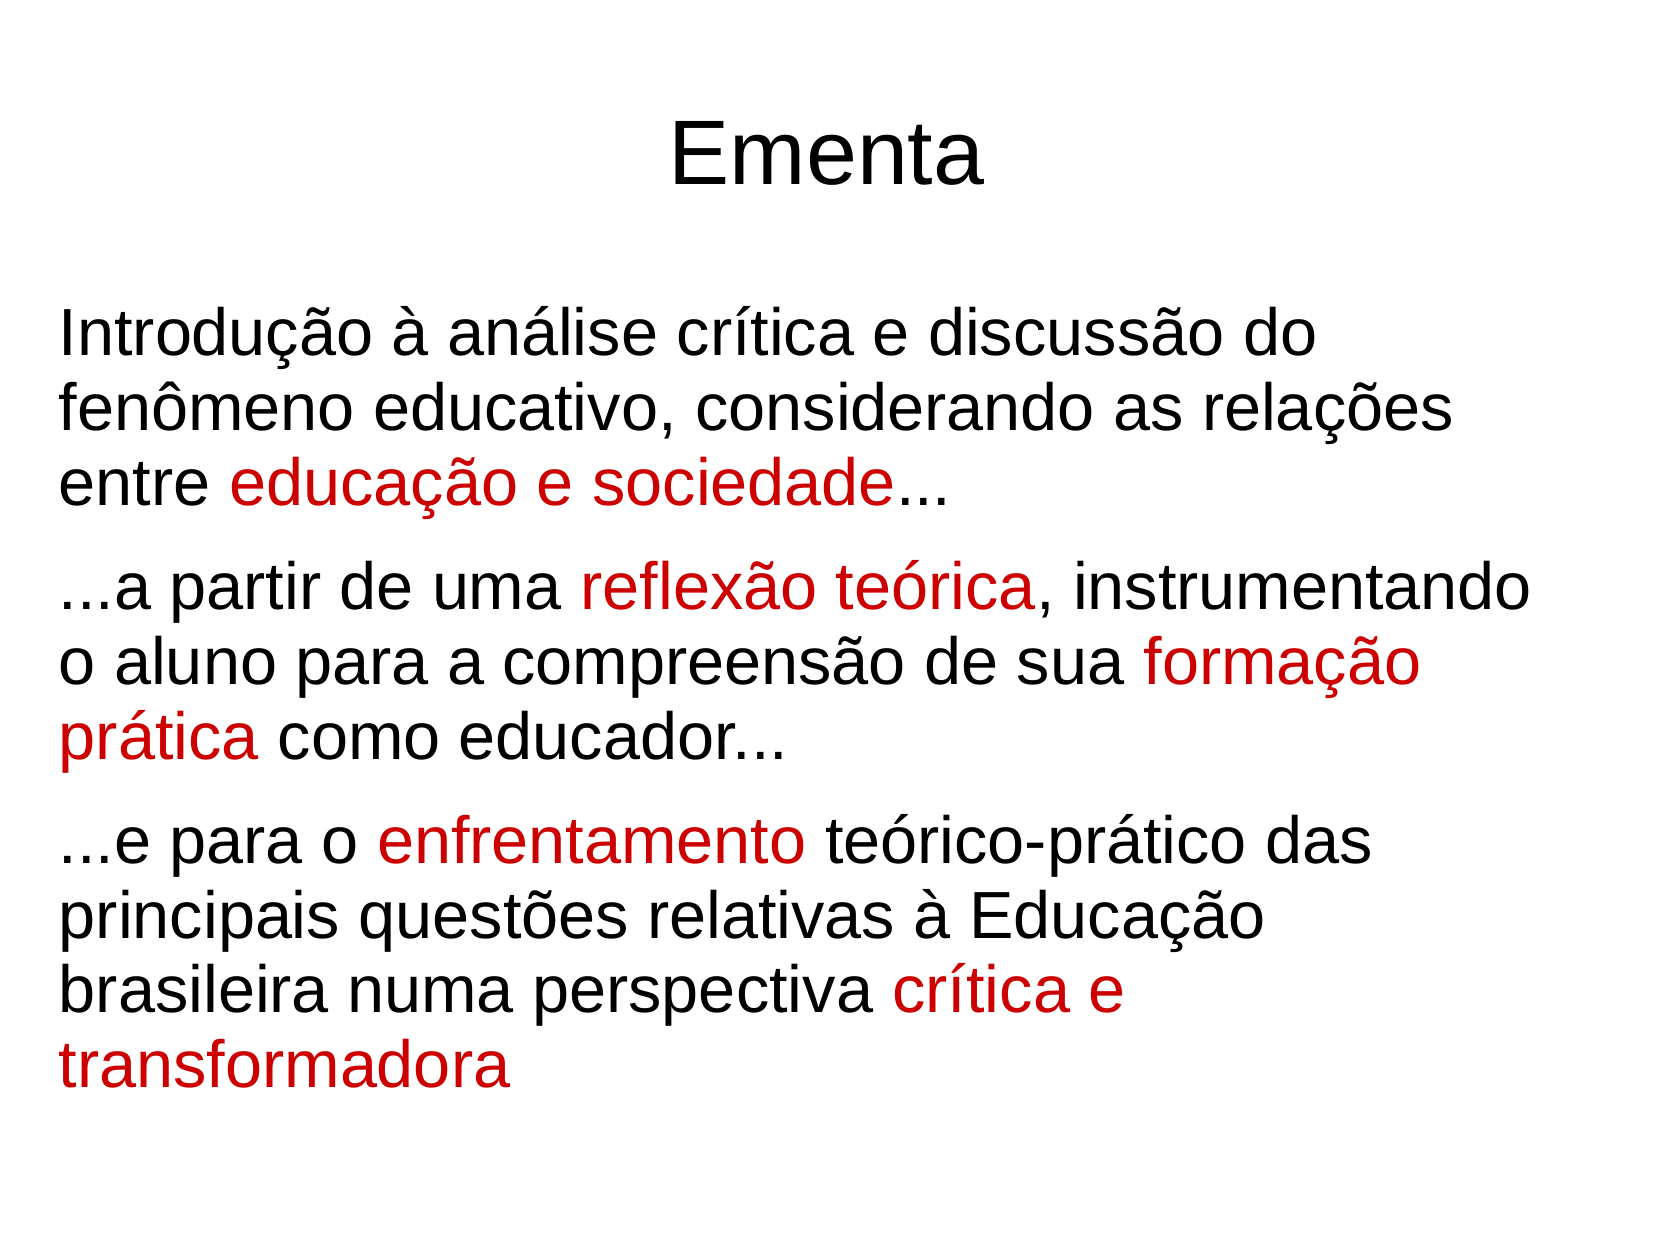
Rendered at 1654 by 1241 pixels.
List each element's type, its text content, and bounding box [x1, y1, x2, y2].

title Ementa [82, 49, 1571, 257]
list Introdução à análise crítica e discussão do fenômeno educativo, considerando as relações entre educação e sociedade... ...a partir de uma reflexão teórica, instrumentando o aluno para a compreensão de sua formação prática como educador... ...e para o enfrentamento teórico-prático das principais questões relativas à Educação brasileira numa perspectiva crítica e transformadora [59, 295, 1548, 1114]
